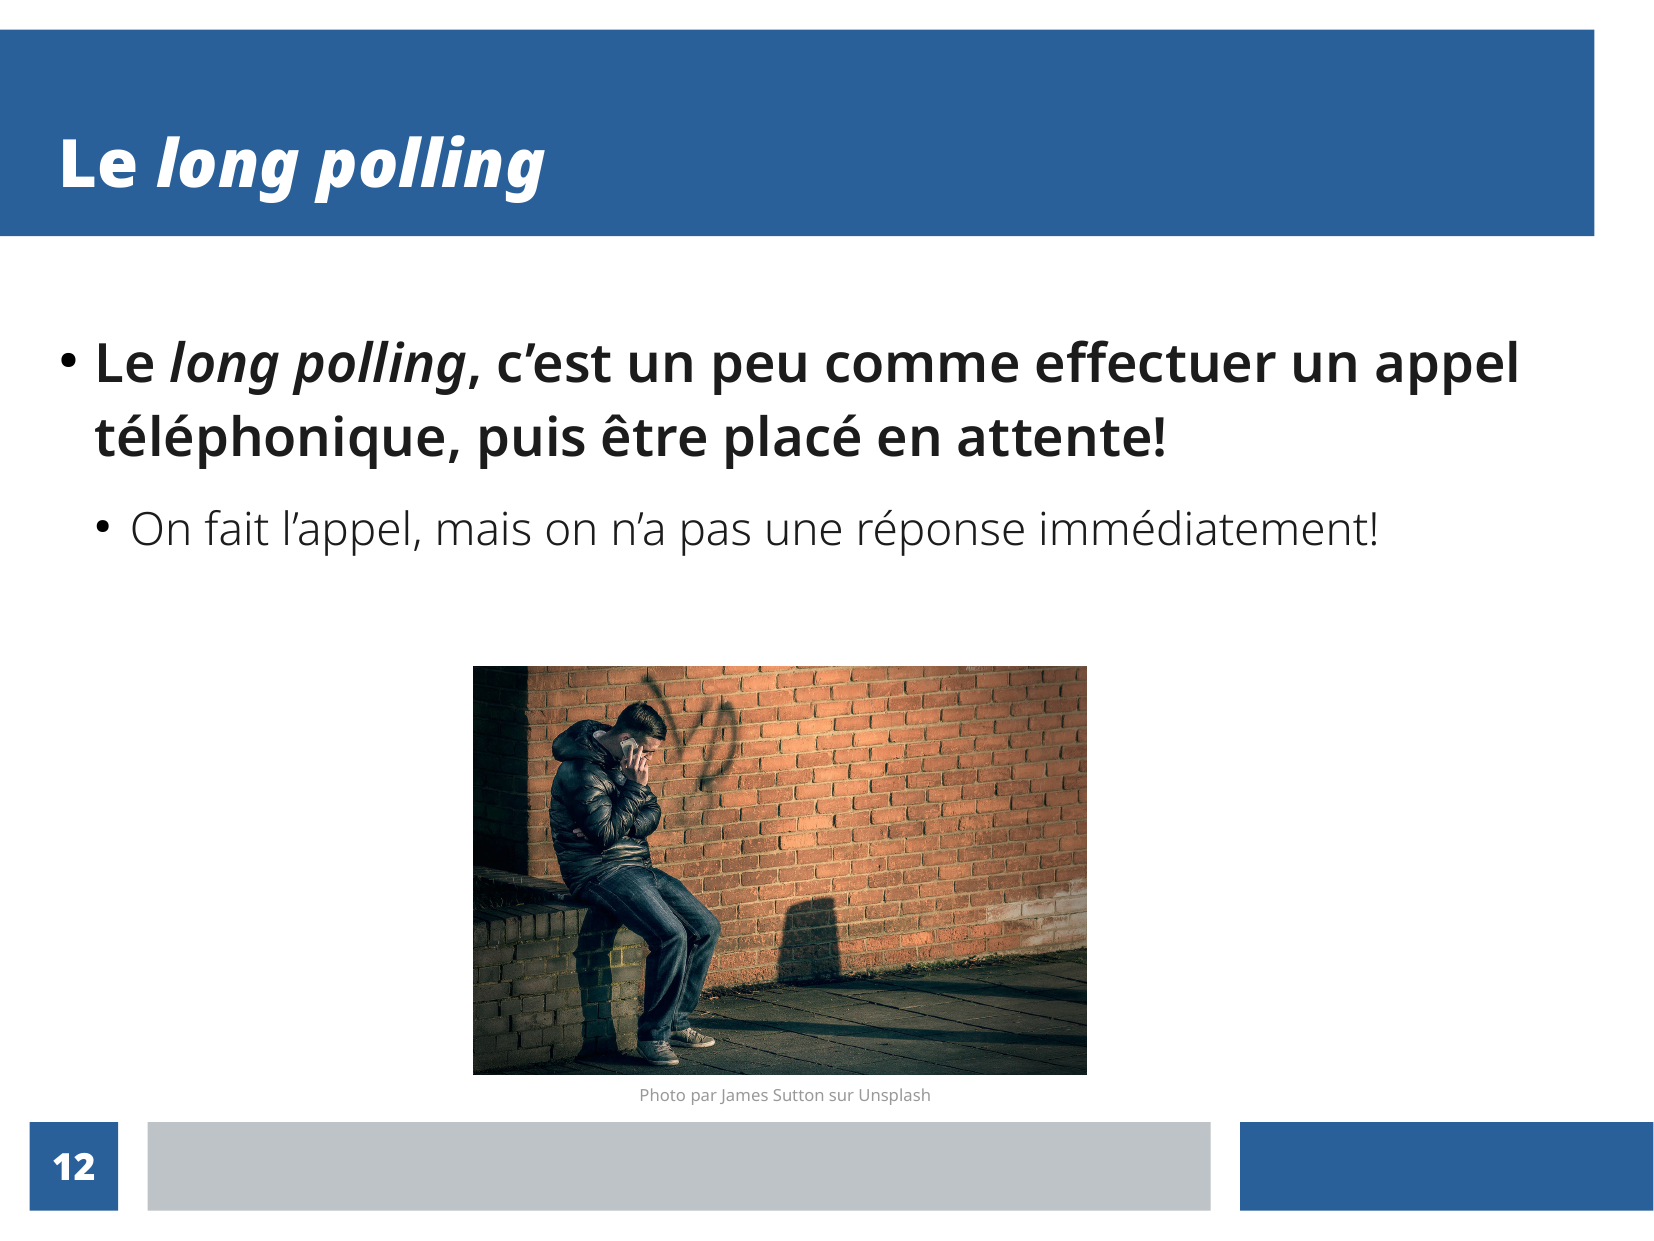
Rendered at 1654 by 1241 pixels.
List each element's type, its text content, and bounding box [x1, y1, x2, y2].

text_box Photo par James Sutton sur Unsplash [472, 1075, 1099, 1112]
title Le long polling [59, 59, 1595, 207]
picture [473, 666, 1087, 1075]
list Le long polling, c’est un peu comme effectuer un appel téléphonique, puis être placé en attente! On fait l’appel, mais on n’a pas une réponse immédiatement! [59, 324, 1565, 626]
